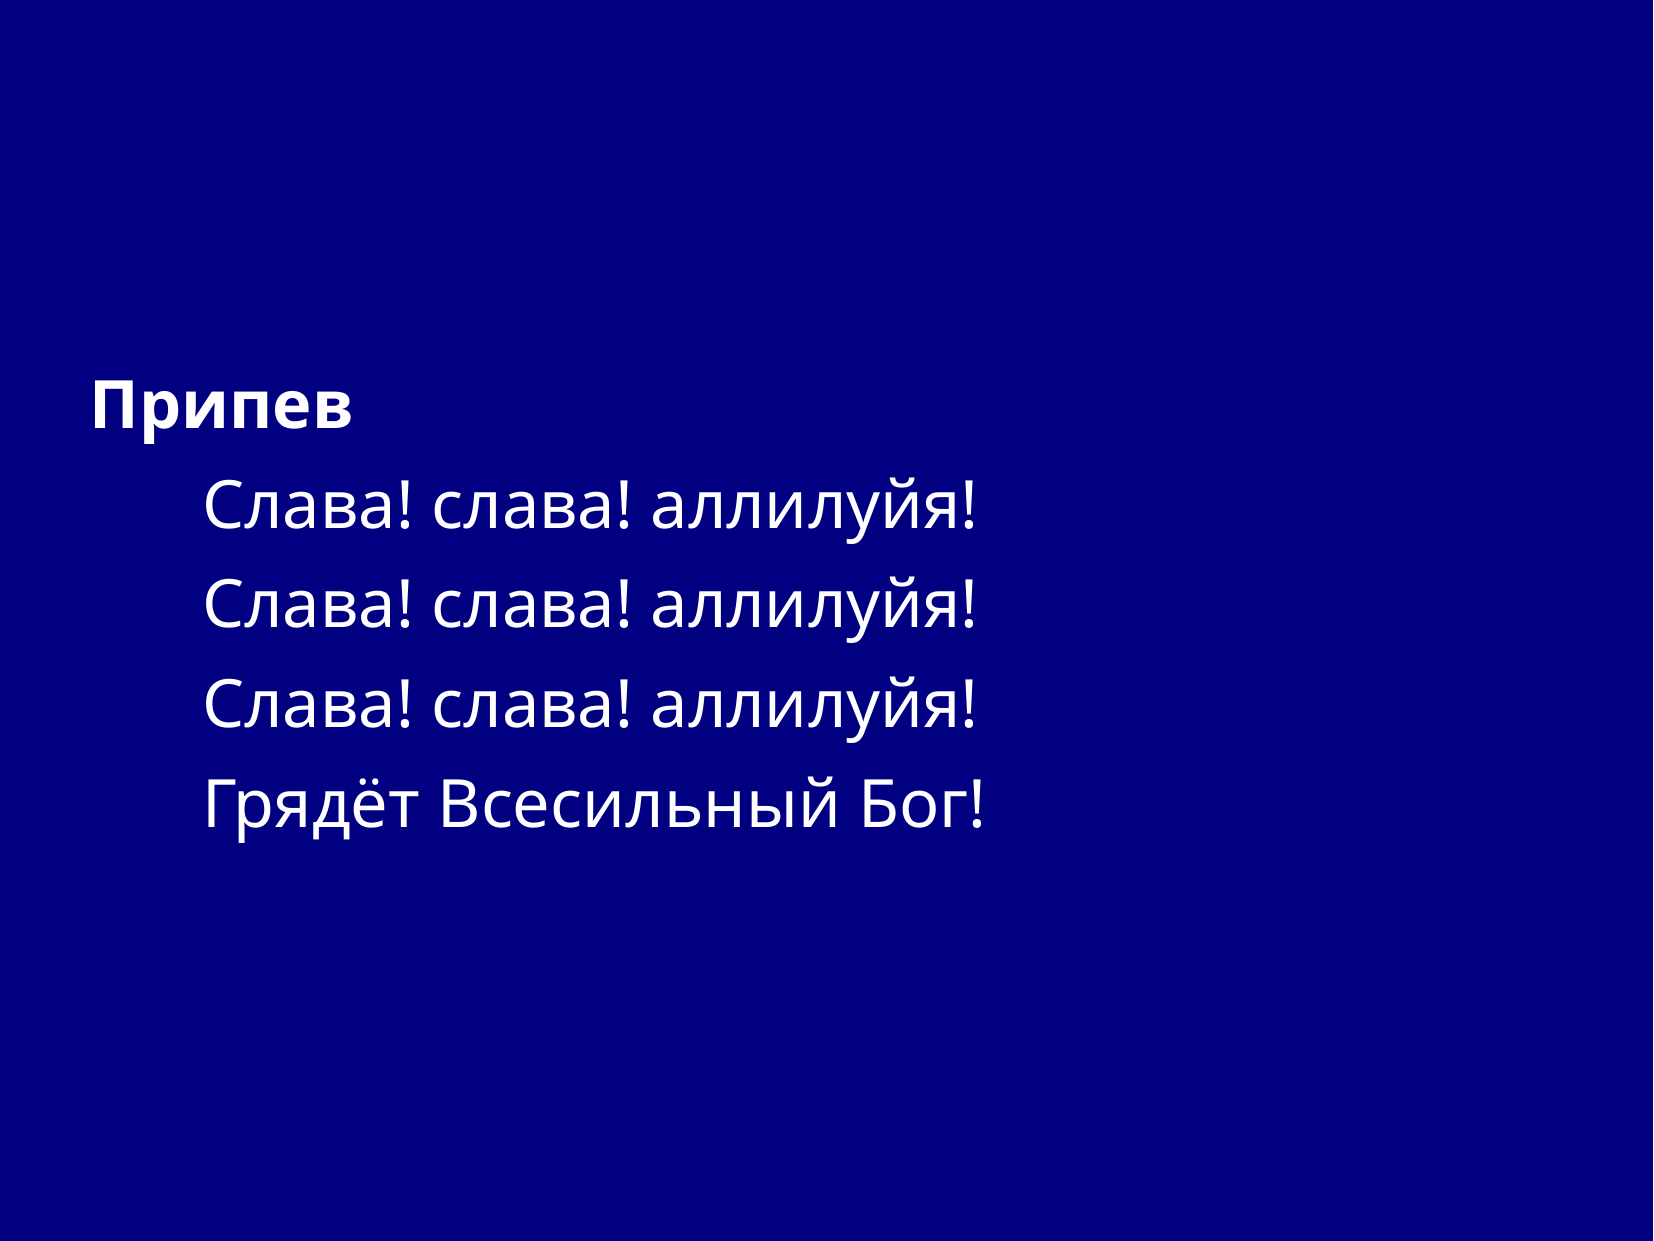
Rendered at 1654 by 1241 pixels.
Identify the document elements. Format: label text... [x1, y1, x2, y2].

text_box Припев Слава! слава! аллилуйя! Слава! слава! аллилуйя! Слава! слава! аллилуйя! Грядёт Всесильный Бог! [75, 150, 1576, 1163]
